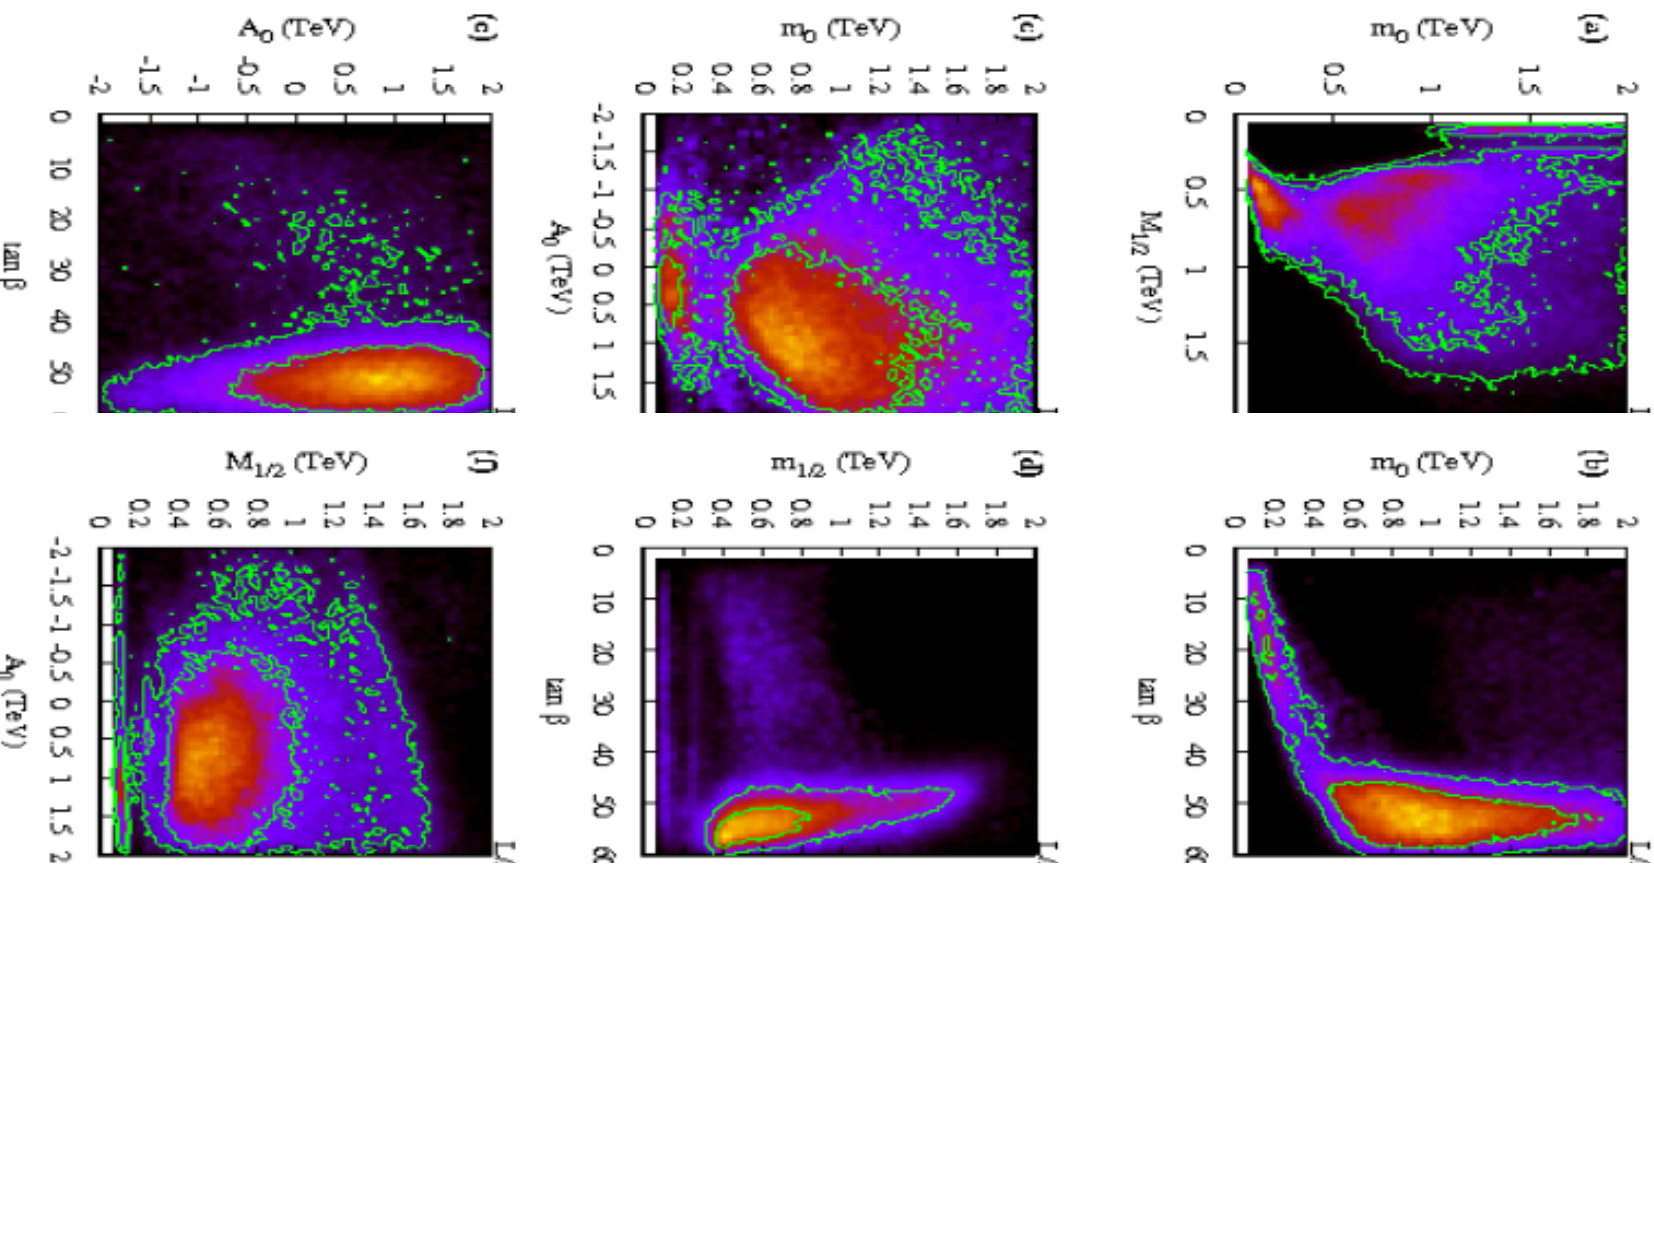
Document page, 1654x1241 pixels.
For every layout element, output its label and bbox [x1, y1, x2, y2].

picture [0, 0, 1654, 413]
picture [0, 450, 1654, 863]
